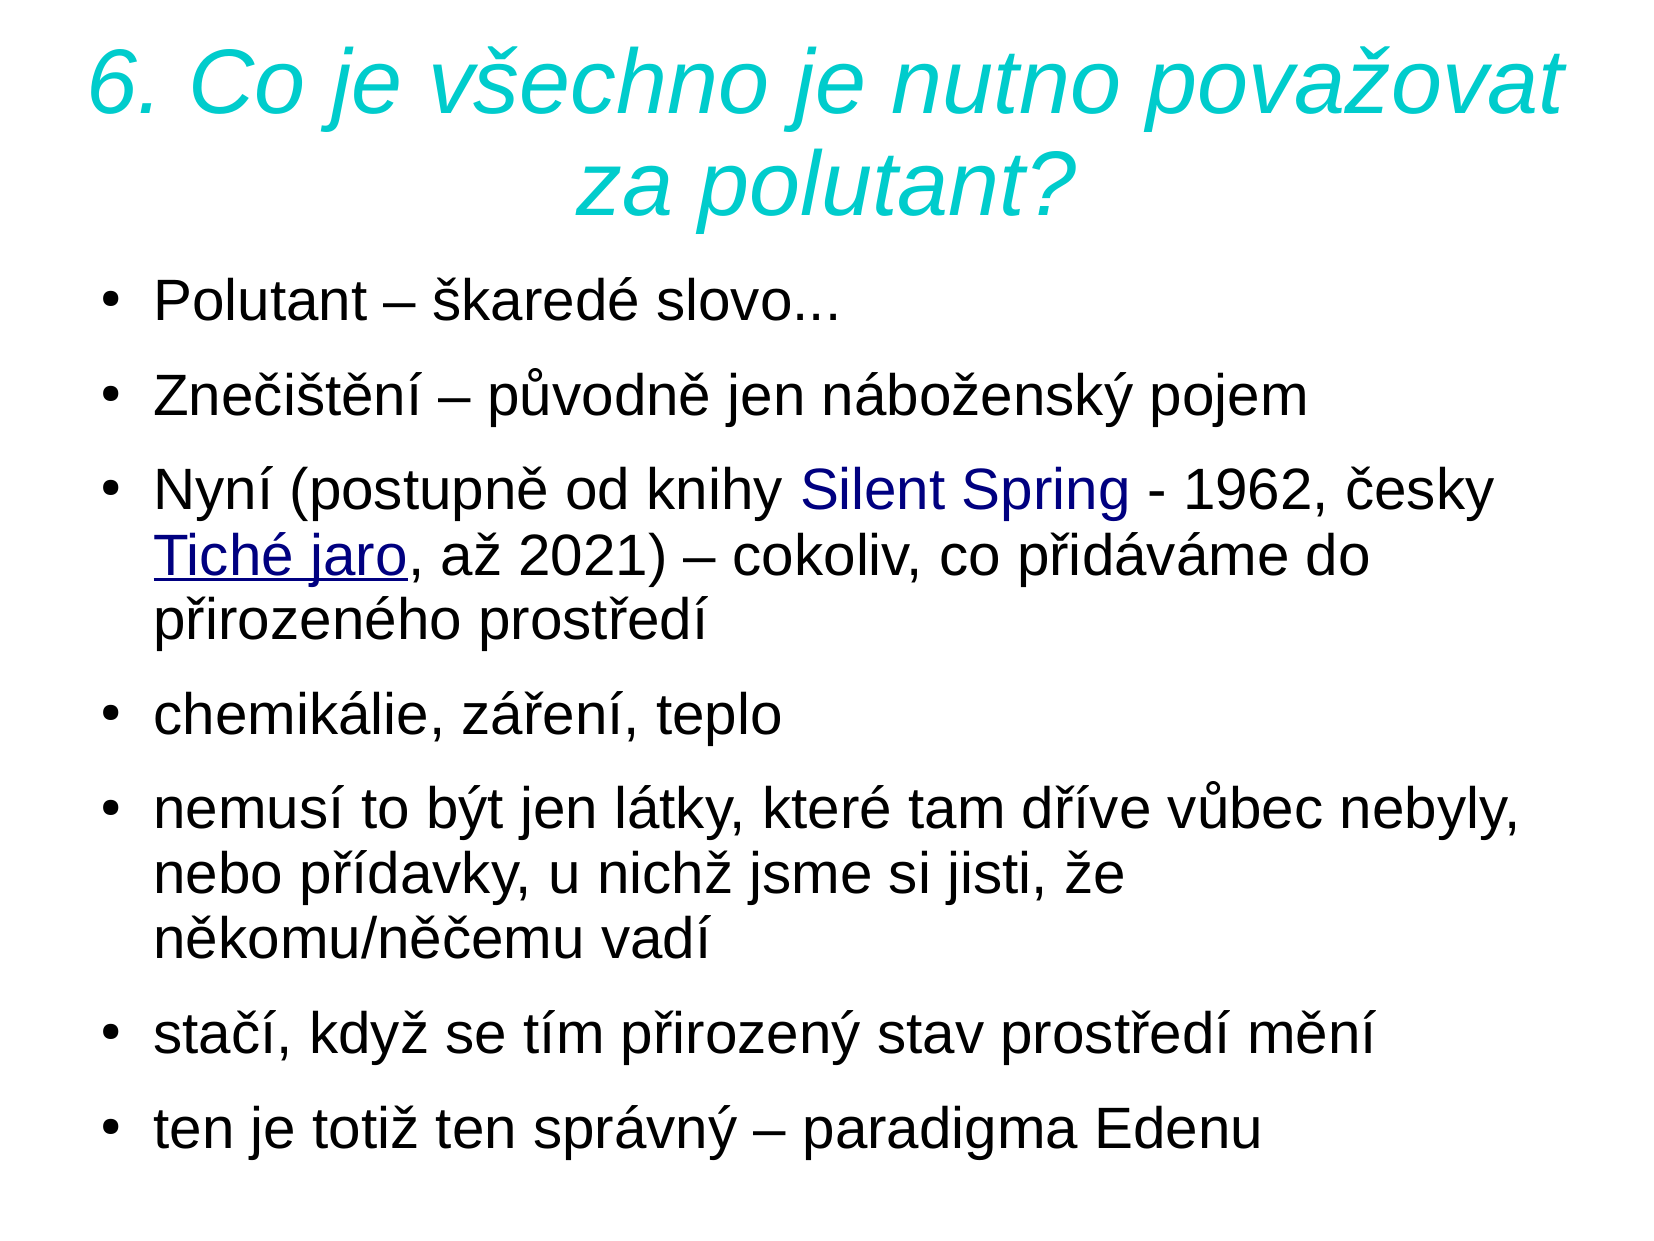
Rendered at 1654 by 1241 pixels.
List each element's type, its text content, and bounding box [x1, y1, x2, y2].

title 6. Co je všechno je nutno považovat za polutant? [82, 29, 1571, 237]
list Polutant – škaredé slovo... Znečištění – původně jen náboženský pojem Nyní (postupně od knihy Silent Spring - 1962, česky Tiché jaro, až 2021) – cokoliv, co přidáváme do přirozeného prostředí chemikálie, záření, teplo nemusí to být jen látky, které tam dříve vůbec nebyly, nebo přídavky, u nichž jsme si jisti, že někomu/něčemu vadí stačí, když se tím přirozený stav prostředí mění ten je totiž ten správný – paradigma Edenu [82, 268, 1571, 1193]
